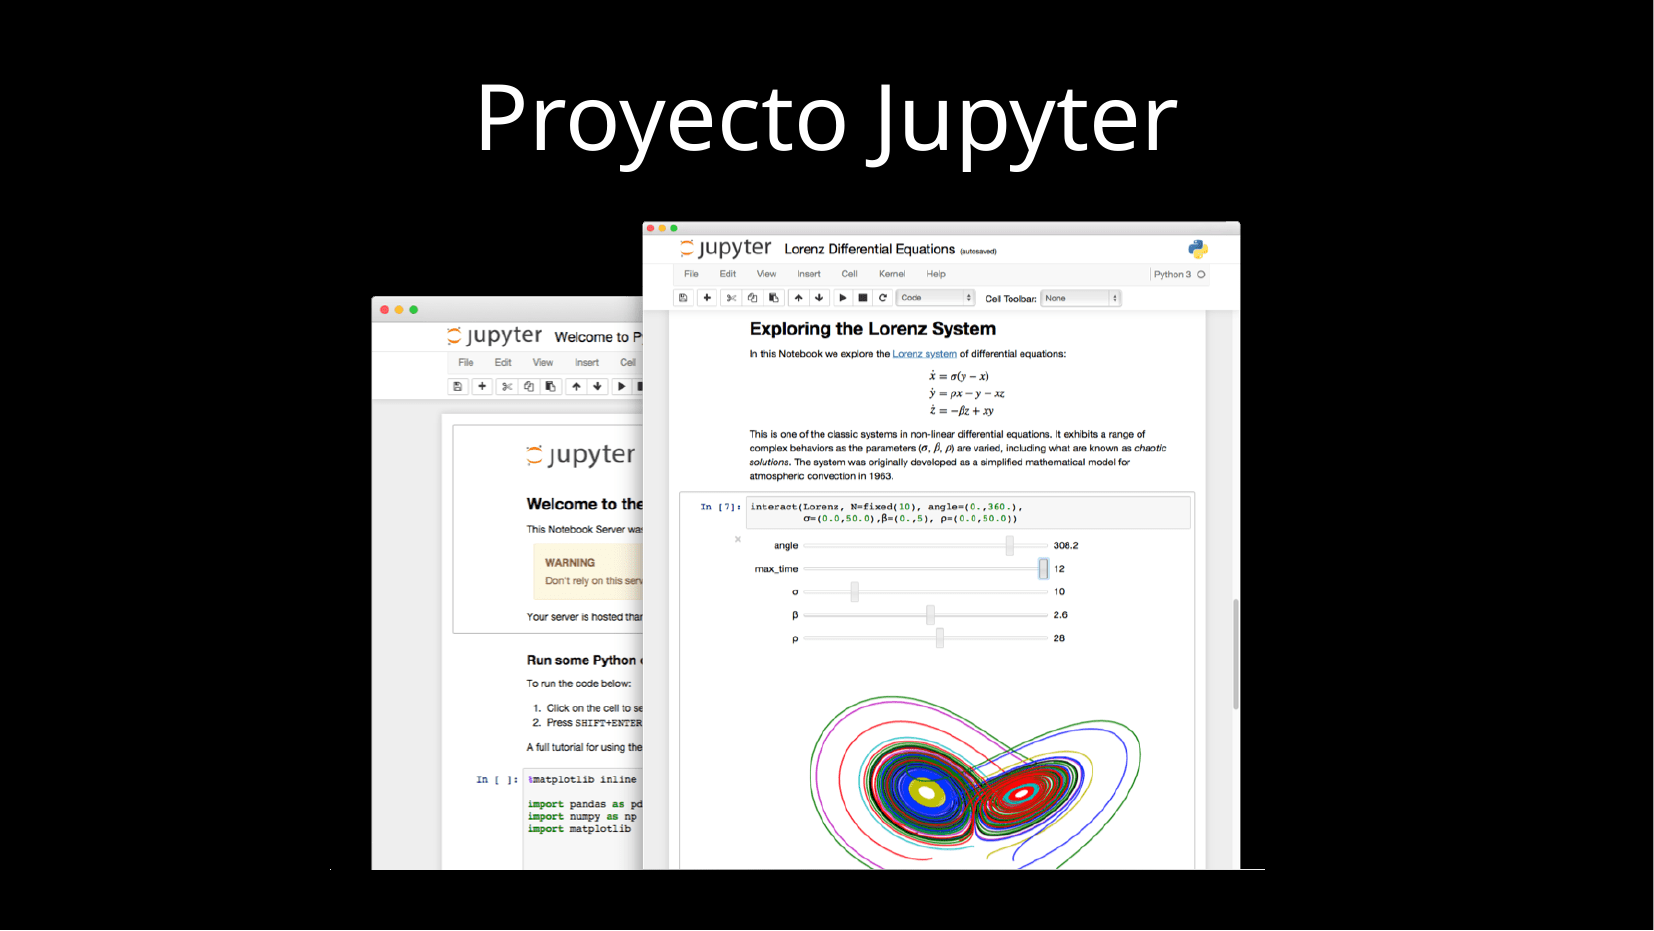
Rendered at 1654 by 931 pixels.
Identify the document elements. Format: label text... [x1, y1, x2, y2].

picture [330, 206, 1268, 871]
title Proyecto Jupyter [82, 37, 1571, 193]
